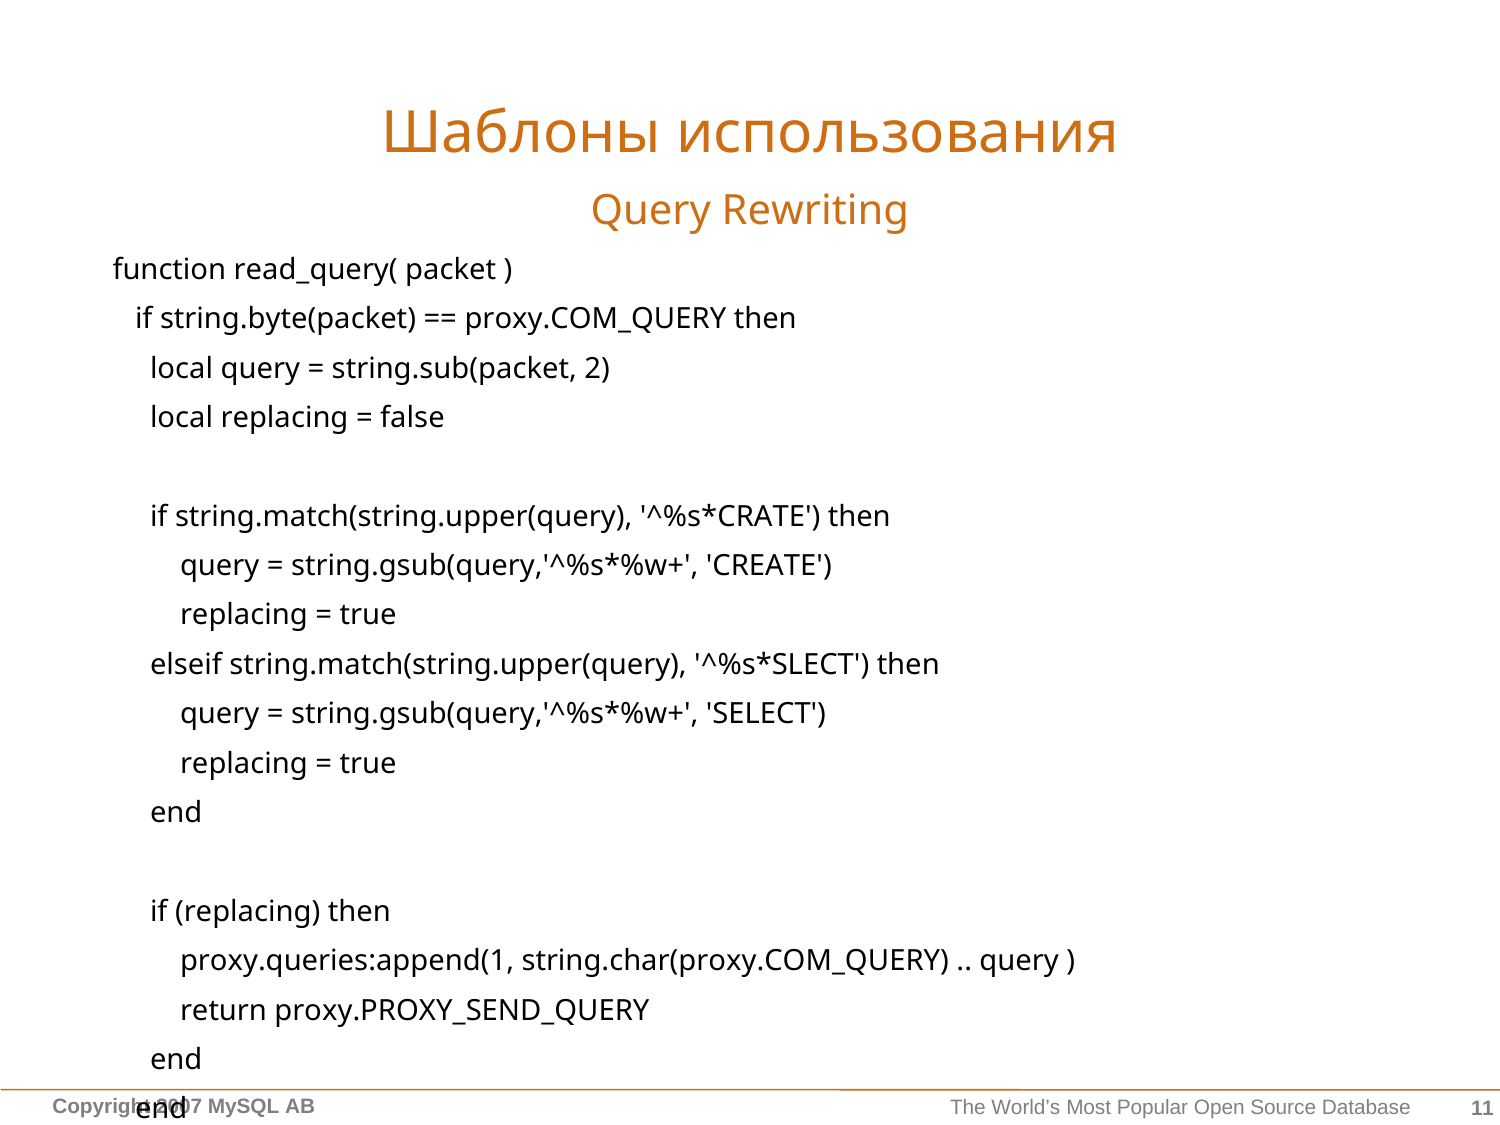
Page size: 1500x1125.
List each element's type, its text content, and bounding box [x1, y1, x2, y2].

list function read_query( packet ) if string.byte(packet) == proxy.COM_QUERY then local query = string.sub(packet, 2) local replacing = false if string.match(string.upper(query), '^%s*CRATE') then query = string.gsub(query,'^%s*%w+', 'CREATE') replacing = true elseif string.match(string.upper(query), '^%s*SLECT') then query = string.gsub(query,'^%s*%w+', 'SELECT') replacing = true end if (replacing) then proxy.queries:append(1, string.char(proxy.COM_QUERY) .. query ) return proxy.PROXY_SEND_QUERY end end end [112, 249, 1388, 1113]
title Шаблоны использования Query Rewriting [0, 80, 1500, 233]
